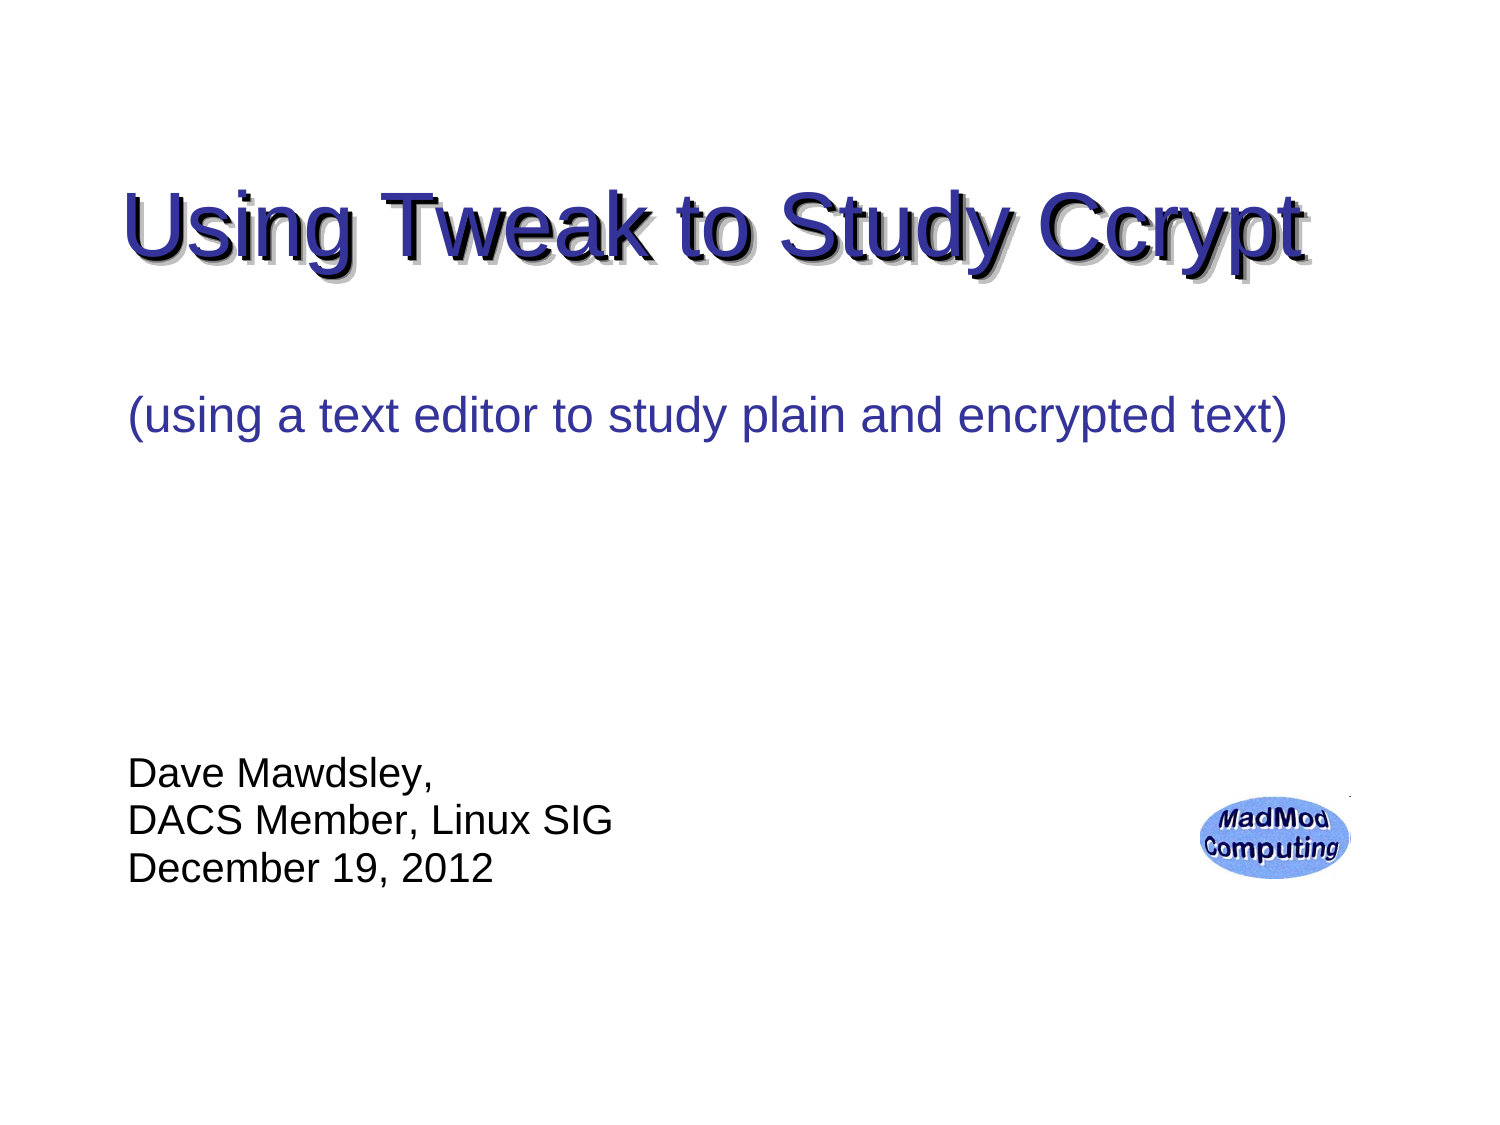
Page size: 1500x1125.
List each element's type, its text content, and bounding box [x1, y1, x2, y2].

text_box (using a text editor to study plain and encrypted text) [112, 375, 1313, 451]
subtitle Dave Mawdsley, DACS Member, Linux SIG December 19, 2012 [37, 750, 738, 938]
title Using Tweak to Study Ccrypt [105, 163, 1381, 286]
picture [1200, 796, 1351, 879]
